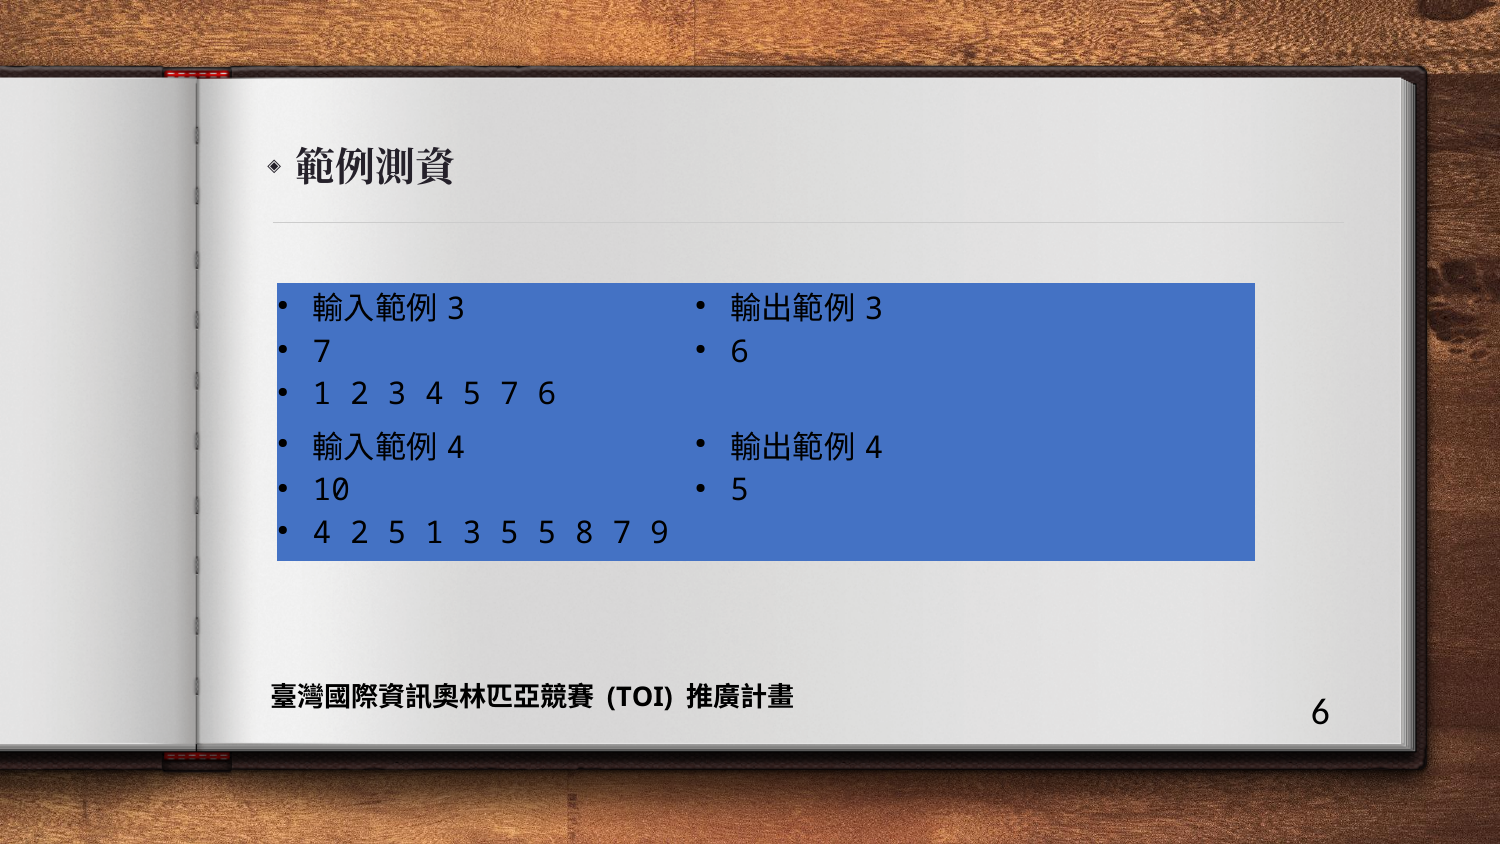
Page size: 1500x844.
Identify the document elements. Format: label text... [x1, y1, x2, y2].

text_box [1295, 672, 1386, 737]
table_header 輸入範例3 7 1 2 3 4 5 7 6 [277, 283, 695, 422]
table_cell 輸出範例4 5 [695, 422, 1255, 561]
list 範例測資 [252, 126, 1194, 205]
table_cell 輸入範例4 10 4 2 5 1 3 5 5 8 7 9 [277, 422, 695, 561]
table_header 輸出範例3 6 [695, 283, 1255, 422]
